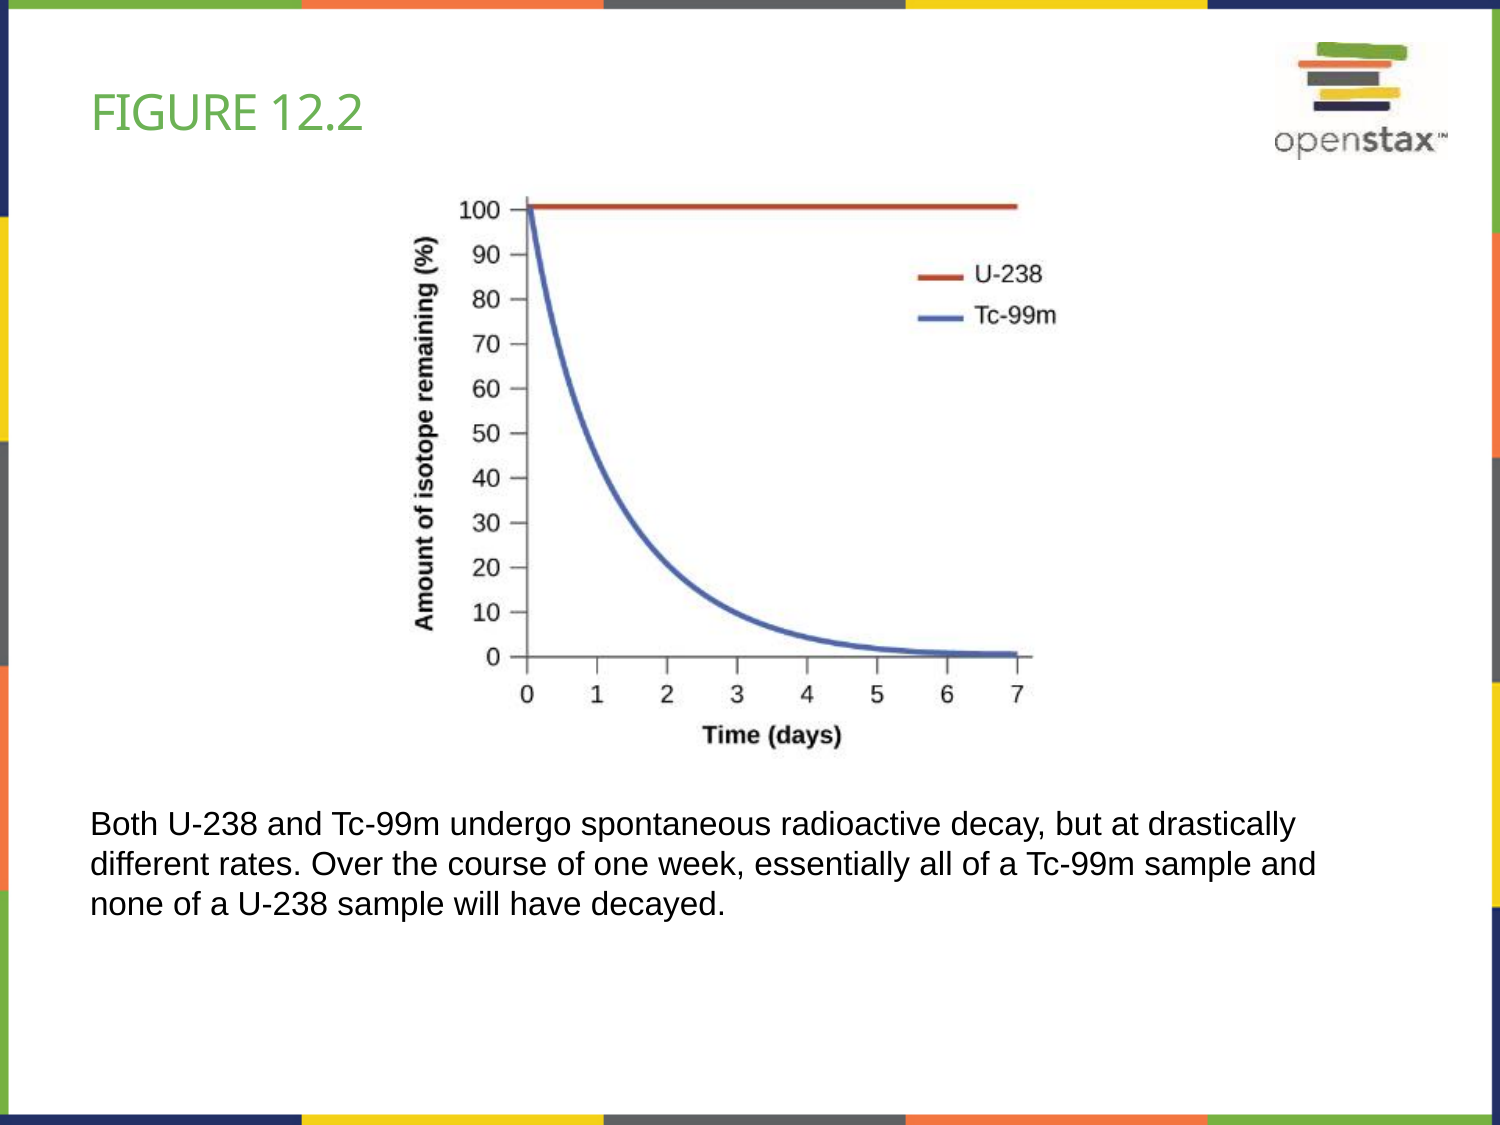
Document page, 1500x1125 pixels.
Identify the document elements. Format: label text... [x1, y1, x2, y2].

picture [0, 0, 1500, 1125]
list Both U-238 and Tc-99m undergo spontaneous radioactive decay, but at drastically different rates. Over the course of one week, essentially all of a Tc-99m sample and none of a U-238 sample will have decayed. [75, 794, 1398, 986]
title Figure 12.2 [75, 39, 1398, 148]
